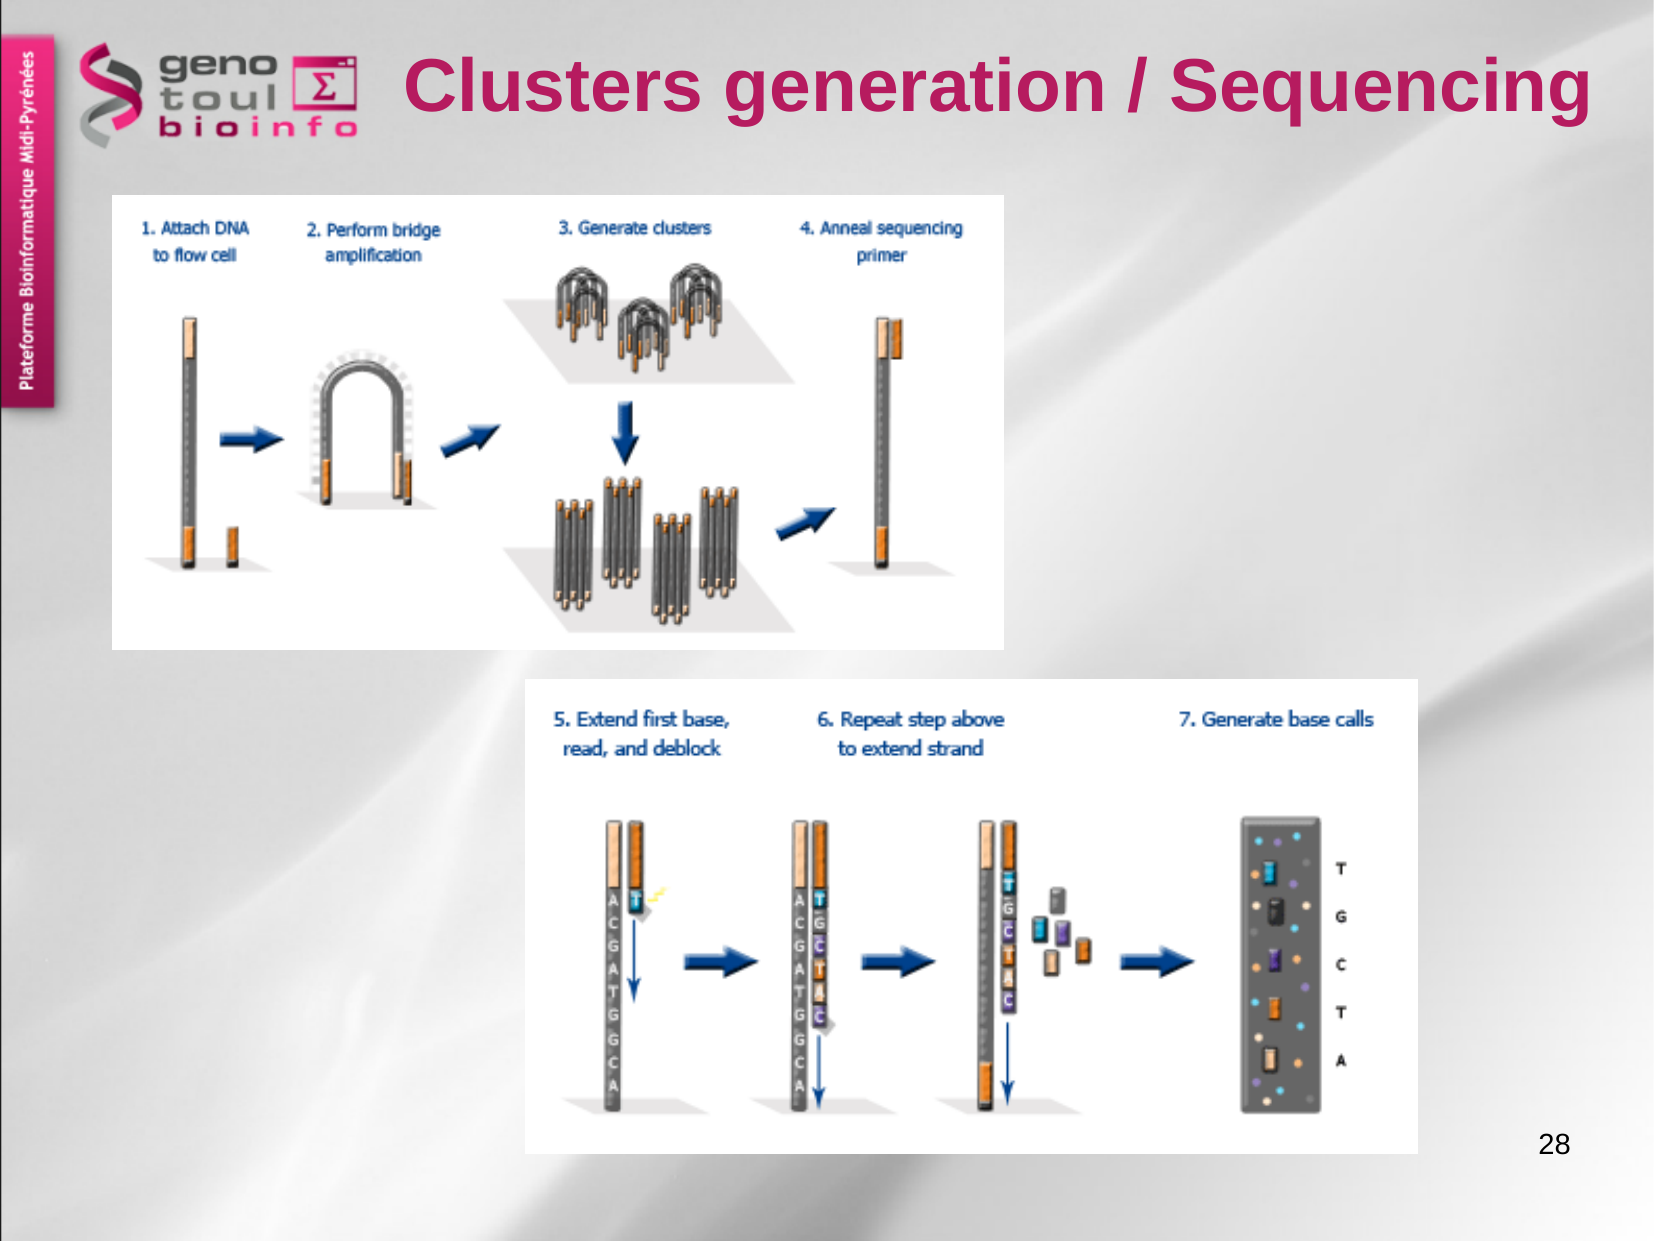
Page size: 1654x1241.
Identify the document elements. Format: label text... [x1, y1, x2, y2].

picture [0, 0, 1654, 1241]
title Clusters generation / Sequencing [109, 32, 1595, 148]
